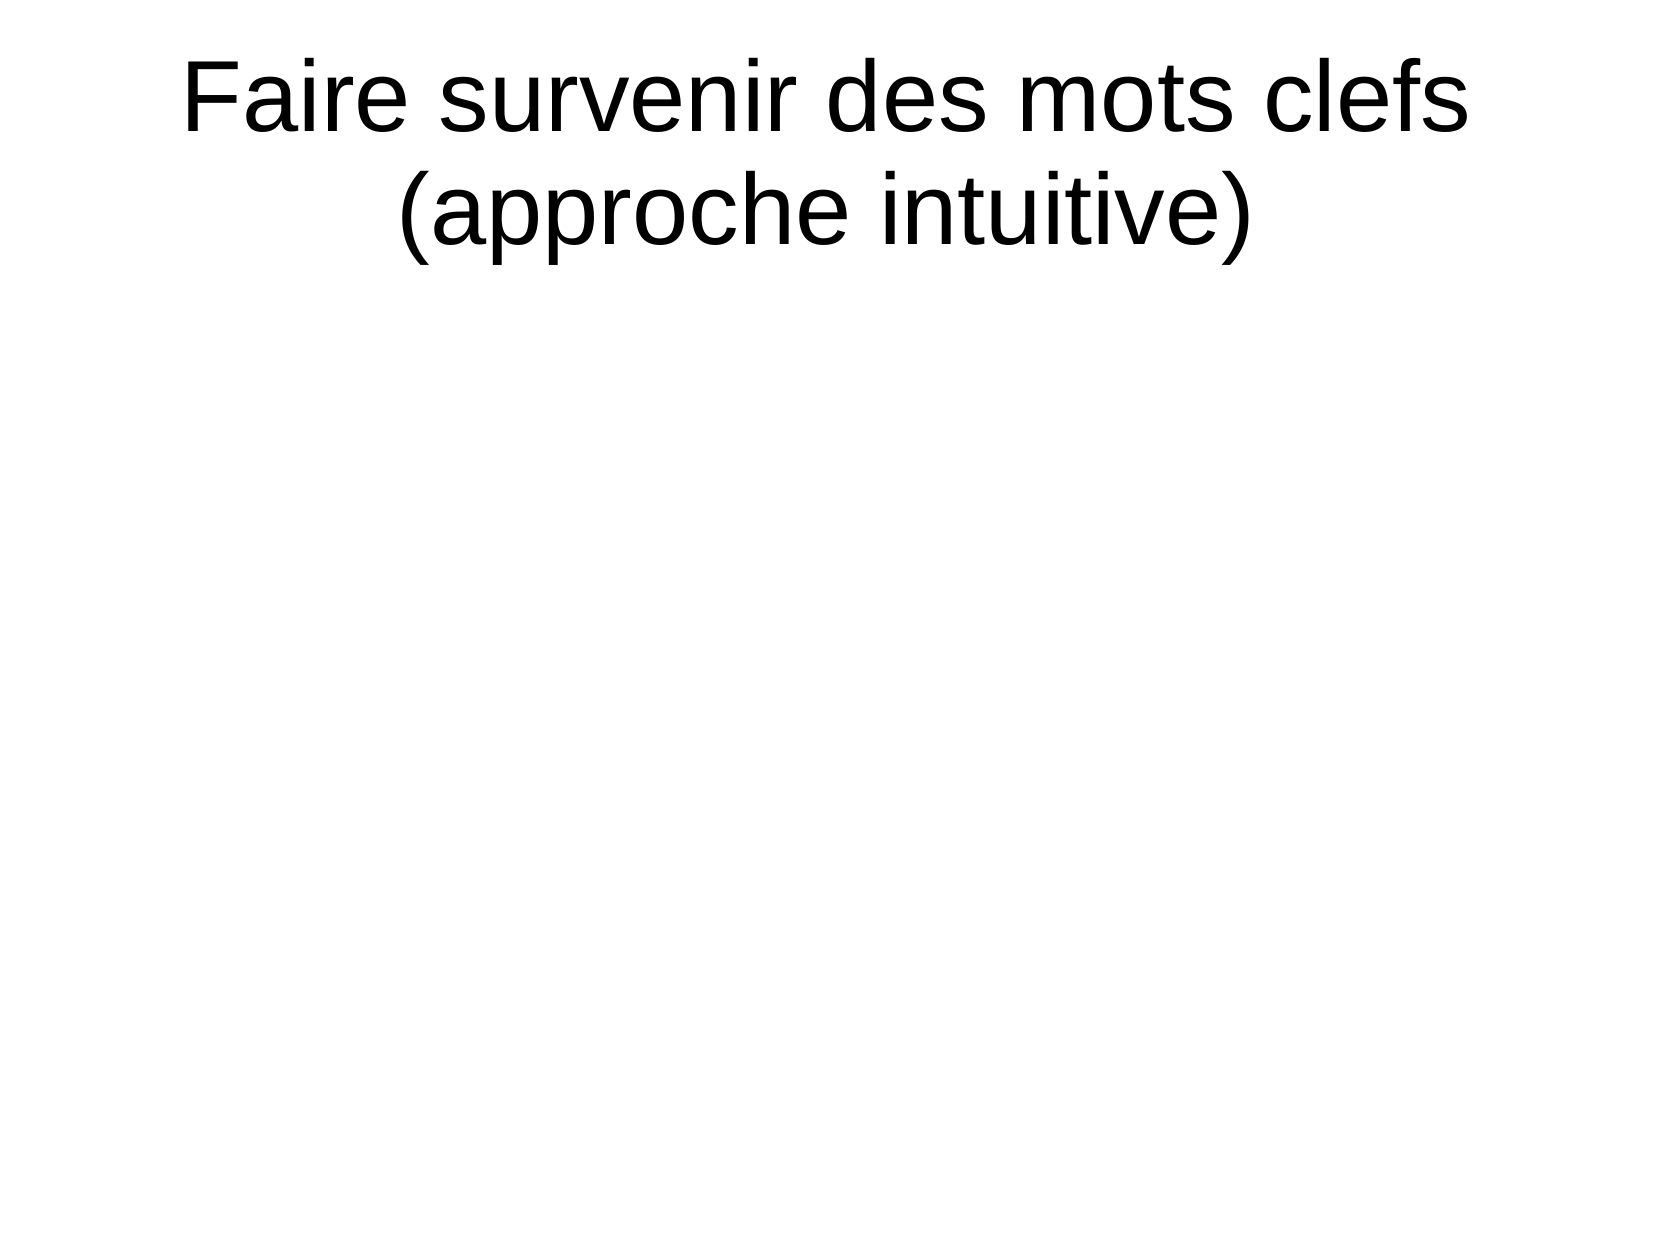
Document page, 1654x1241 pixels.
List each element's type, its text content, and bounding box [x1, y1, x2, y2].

title Faire survenir des mots clefs (approche intuitive) [82, 39, 1571, 266]
